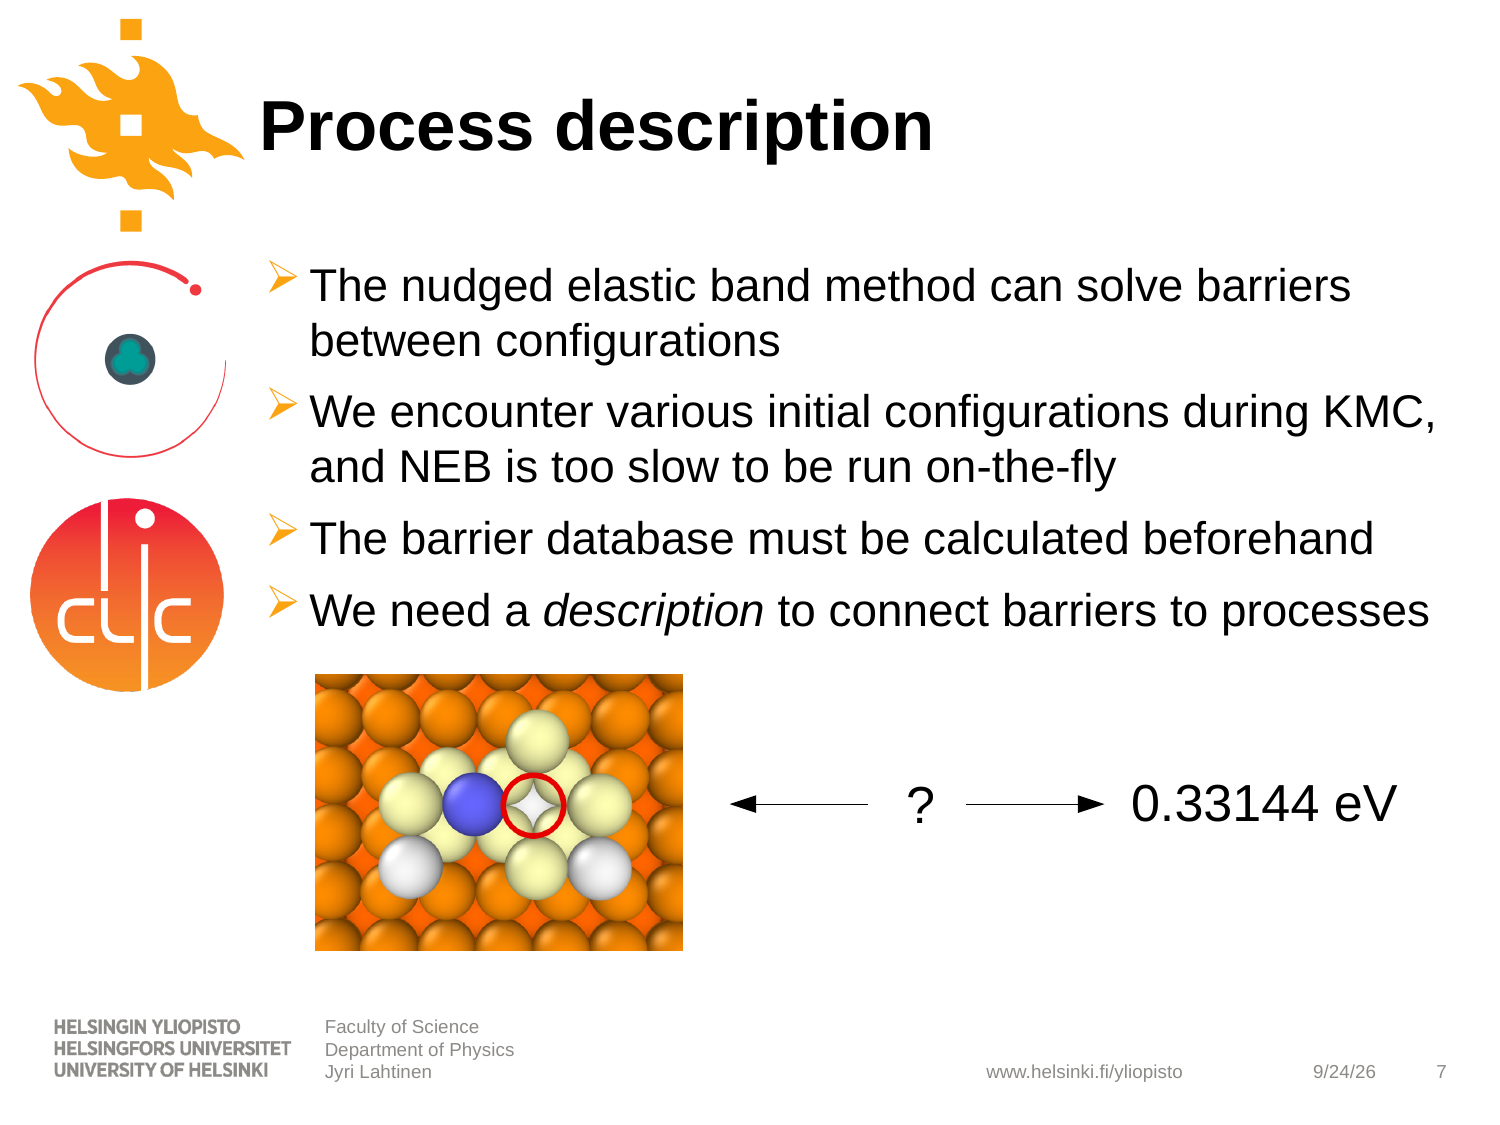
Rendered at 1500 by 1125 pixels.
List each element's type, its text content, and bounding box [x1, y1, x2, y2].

text_box 0.33144 eV [1116, 767, 1413, 841]
slide_number 10/18/17 [1230, 1011, 1376, 1083]
title Process description [259, 30, 1447, 214]
list The nudged elastic band method can solve barriers between configurations We encounter various initial configurations during KMC, and NEB is too slow to be run on-the-fly The barrier database must be calculated beforehand We need a description to connect barriers to processes [265, 255, 1447, 988]
picture [315, 674, 683, 951]
text_box ? [891, 768, 951, 842]
picture [0, 255, 272, 740]
picture [53, 1017, 292, 1079]
footer Faculty of Science Department of Physics Jyri Lahtinen [324, 1011, 750, 1083]
slide_number <number> [1376, 1011, 1447, 1083]
